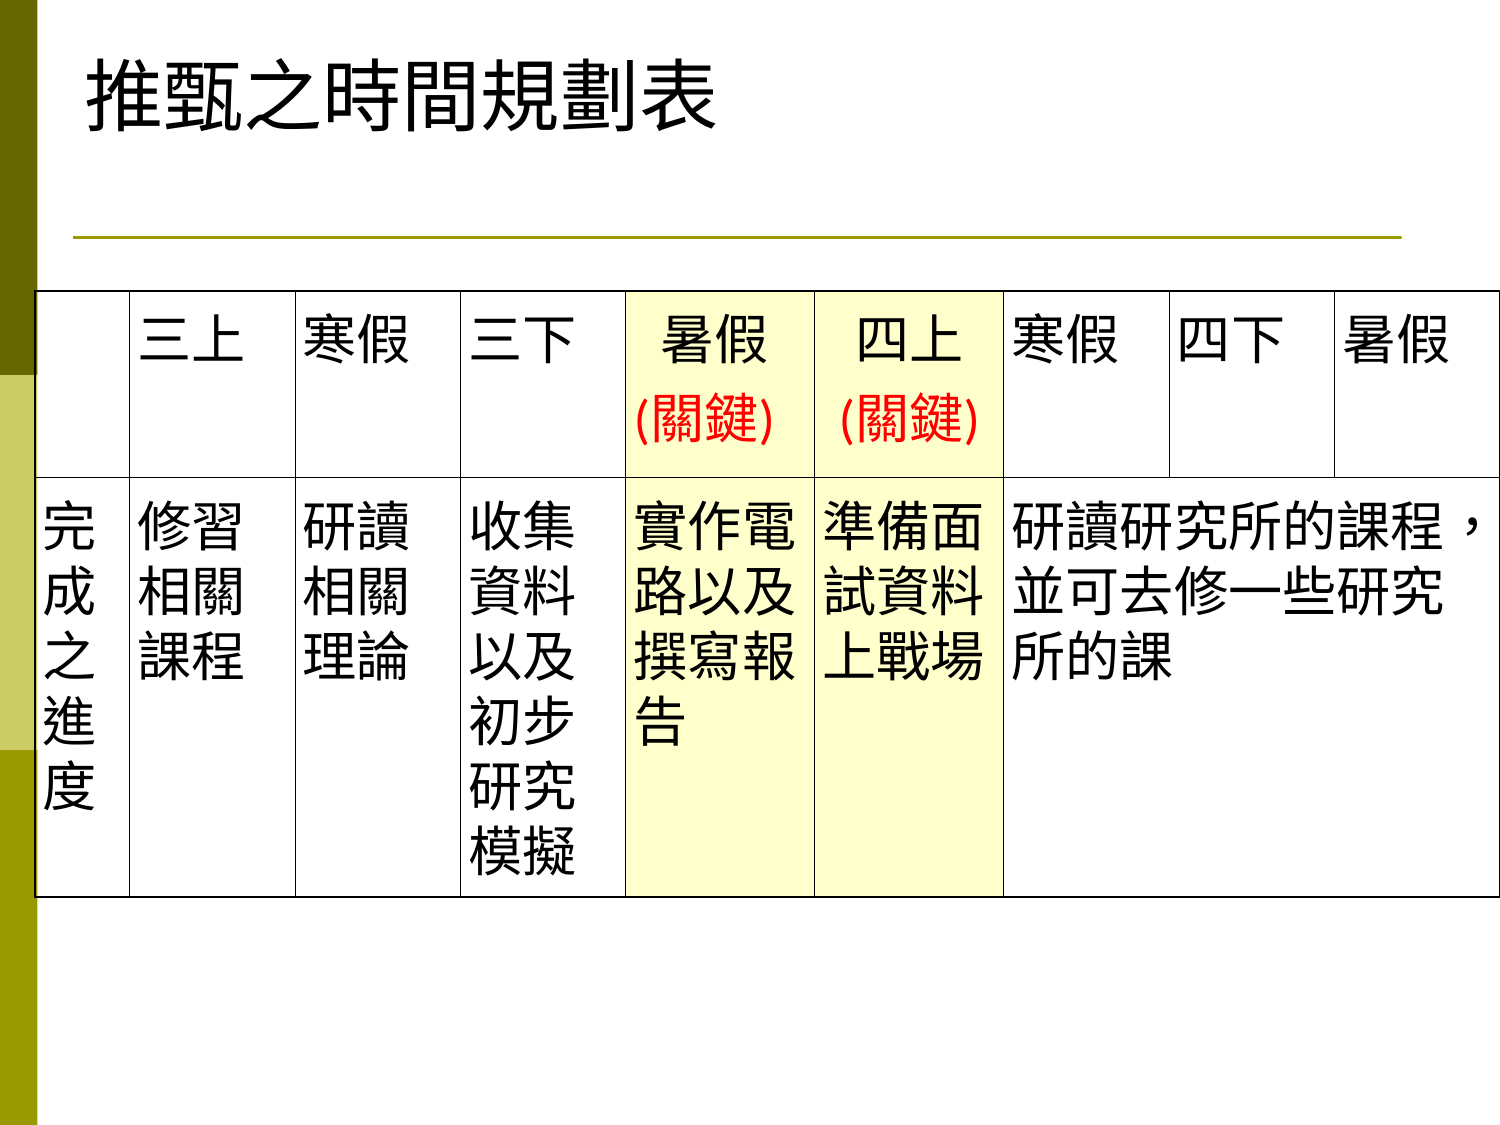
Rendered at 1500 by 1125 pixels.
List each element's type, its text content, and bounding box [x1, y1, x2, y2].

table_cell 修習相關課程 [130, 478, 295, 896]
table_cell 實作電路以及撰寫報告 [626, 478, 814, 896]
table_cell 收集資料以及初步研究模擬 [461, 478, 625, 896]
table_header 暑假 (關鍵) [626, 292, 814, 477]
table_header [36, 292, 129, 477]
table_cell 研讀相關理論 [296, 478, 460, 896]
table_header 三上 [130, 292, 295, 477]
table_header 寒假 [296, 292, 460, 477]
table_header 四下 [1170, 292, 1334, 477]
table_cell 準備面試資料上戰場 [815, 478, 1003, 896]
table_cell 完成之進度 [36, 478, 129, 896]
table_header 暑假 [1335, 292, 1499, 477]
table_header 寒假 [1004, 292, 1169, 477]
table_header 四上 (關鍵) [815, 292, 1003, 477]
table_header 三下 [461, 292, 625, 477]
table_cell 研讀研究所的課程，並可去修一些研究所的課 [1004, 478, 1499, 896]
text_box 推甄之時間規劃表 [76, 0, 1427, 188]
